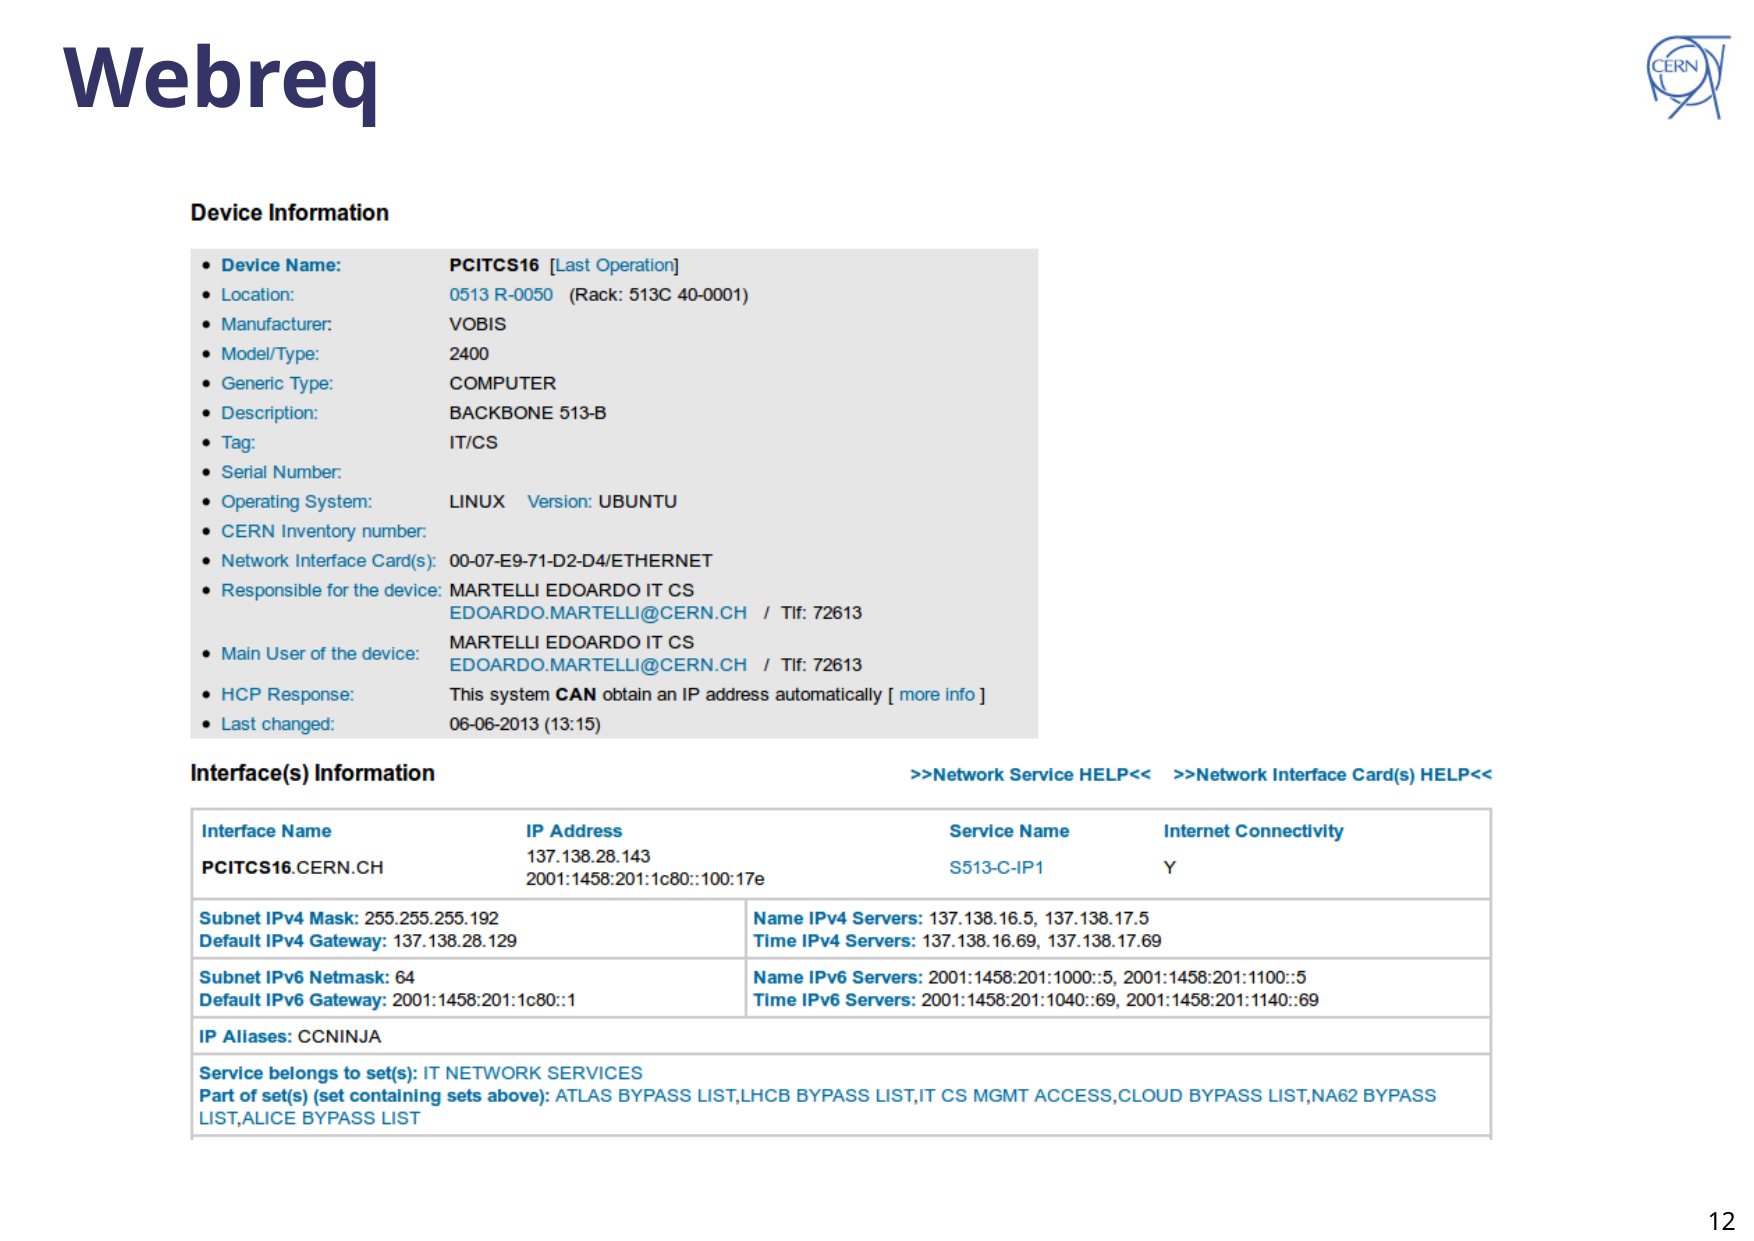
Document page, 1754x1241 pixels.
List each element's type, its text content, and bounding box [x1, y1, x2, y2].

picture [167, 194, 1512, 1141]
title Webreq [63, 0, 1621, 166]
picture [1646, 34, 1732, 120]
